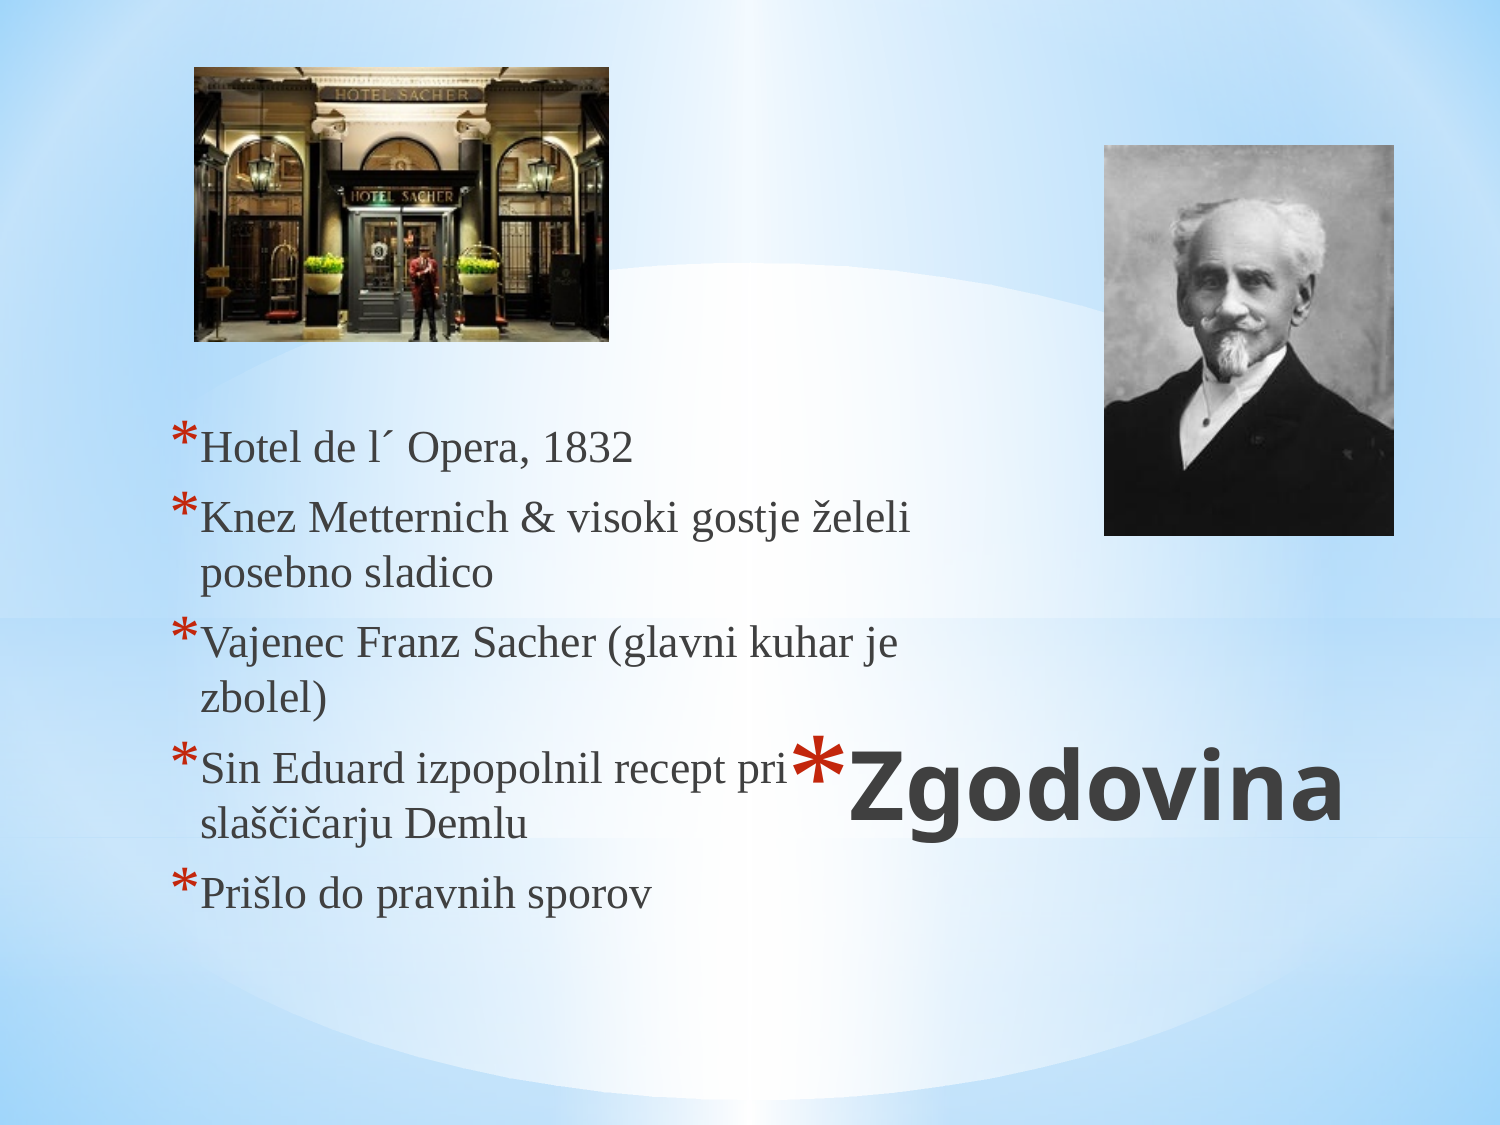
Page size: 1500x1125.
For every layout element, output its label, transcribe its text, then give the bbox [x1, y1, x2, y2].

picture [194, 67, 609, 342]
title Zgodovina [970, 717, 1363, 905]
list Hotel de l´ Opera, 1832 Knez Metternich & visoki gostje želeli posebno sladico Vajenec Franz Sacher (glavni kuhar je zbolel) Sin Eduard izpopolnil recept pri slaščičarju Demlu Prišlo do pravnih sporov [147, 408, 970, 979]
picture [1104, 145, 1394, 536]
